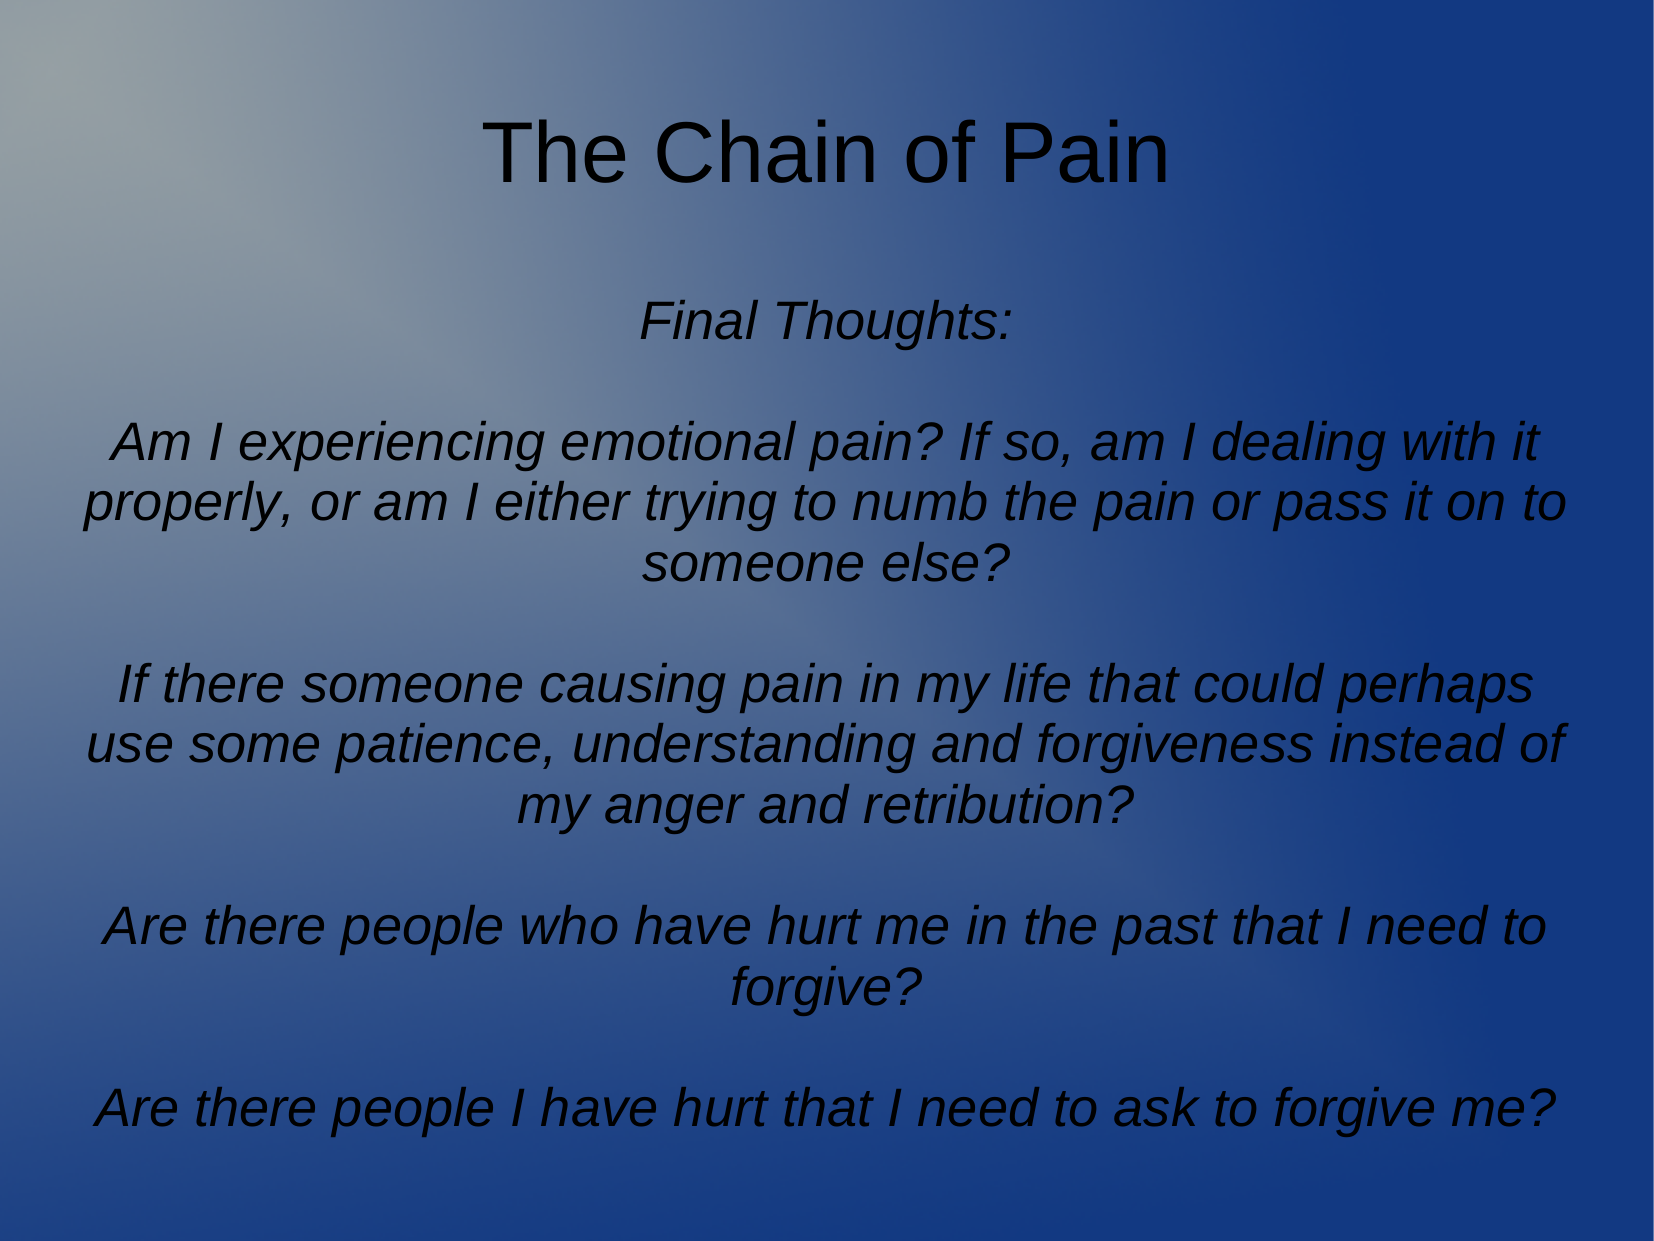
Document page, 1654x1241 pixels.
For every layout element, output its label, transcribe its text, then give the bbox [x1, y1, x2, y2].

title The Chain of Pain [82, 49, 1571, 257]
picture [0, 0, 1654, 1241]
subtitle Final Thoughts: Am I experiencing emotional pain? If so, am I dealing with it properly, or am I either trying to numb the pain or pass it on to someone else? If there someone causing pain in my life that could perhaps use some patience, understanding and forgiveness instead of my anger and retribution? Are there people who have hurt me in the past that I need to forgive? Are there people I have hurt that I need to ask to forgive me? [82, 290, 1571, 1241]
